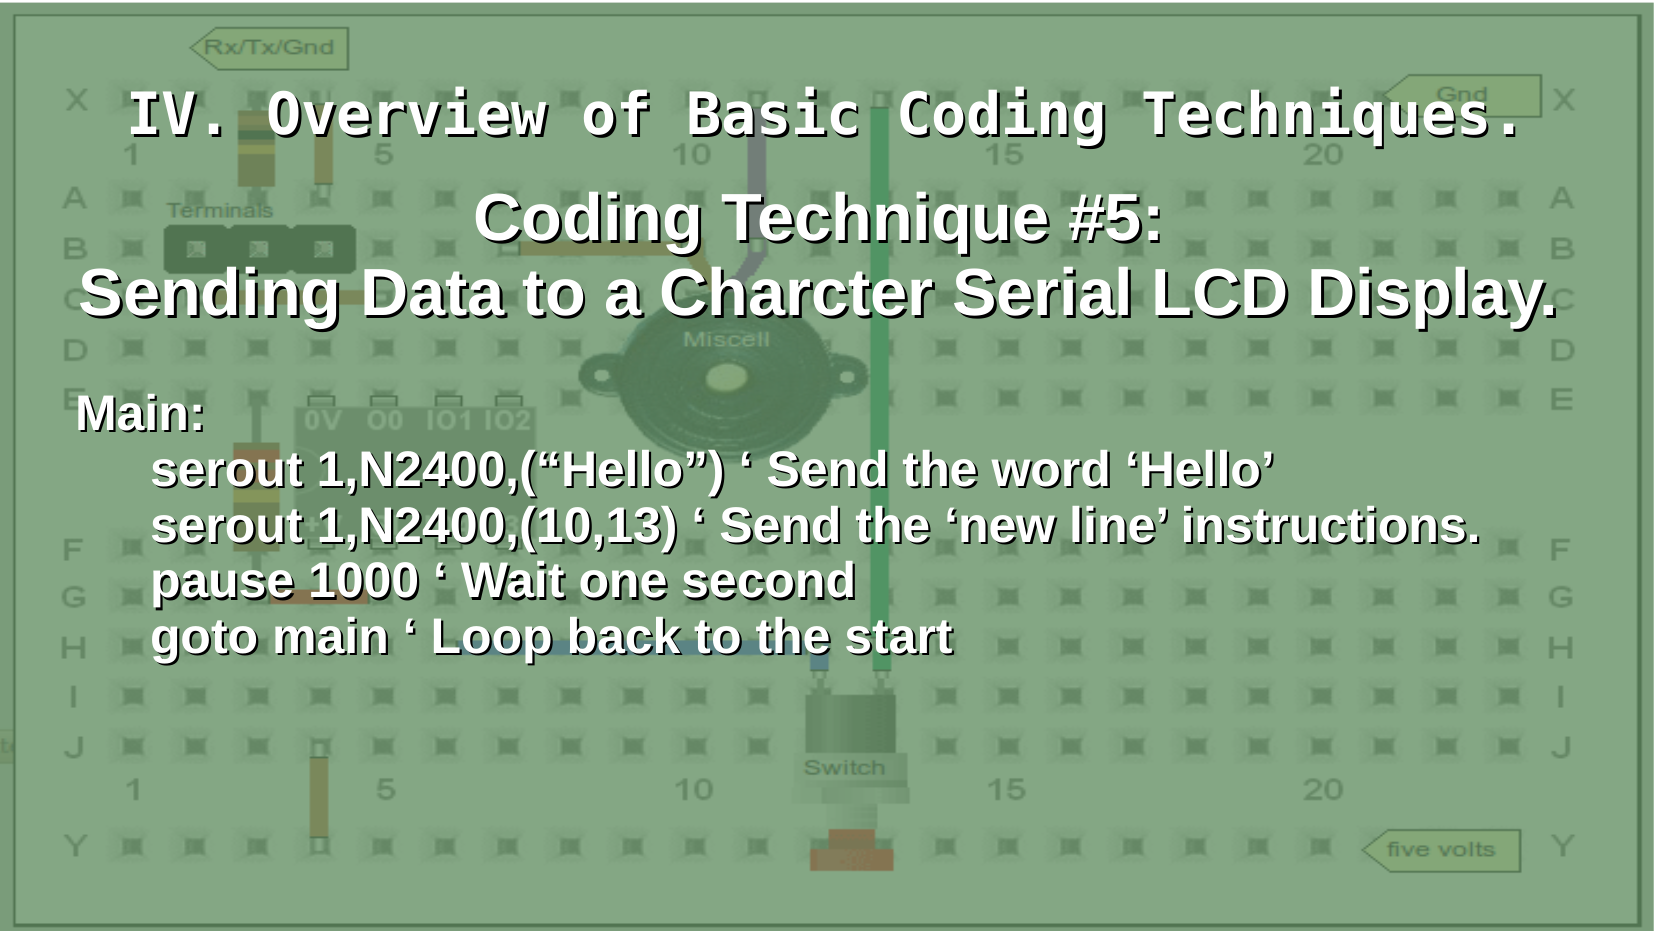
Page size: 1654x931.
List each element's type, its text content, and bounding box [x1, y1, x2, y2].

title IV. Overview of Basic Coding Techniques. [82, 28, 1571, 202]
subtitle Coding Technique #5: Sending Data to a Charcter Serial LCD Display. Main: serout 1,N2400,(“Hello”) ‘ Send the word ‘Hello’ serout 1,N2400,(10,13) ‘ Send the ‘new line’ instructions. pause 1000 ‘ Wait one second goto main ‘ Loop back to the start [75, 180, 1564, 914]
picture [0, 2, 1654, 931]
